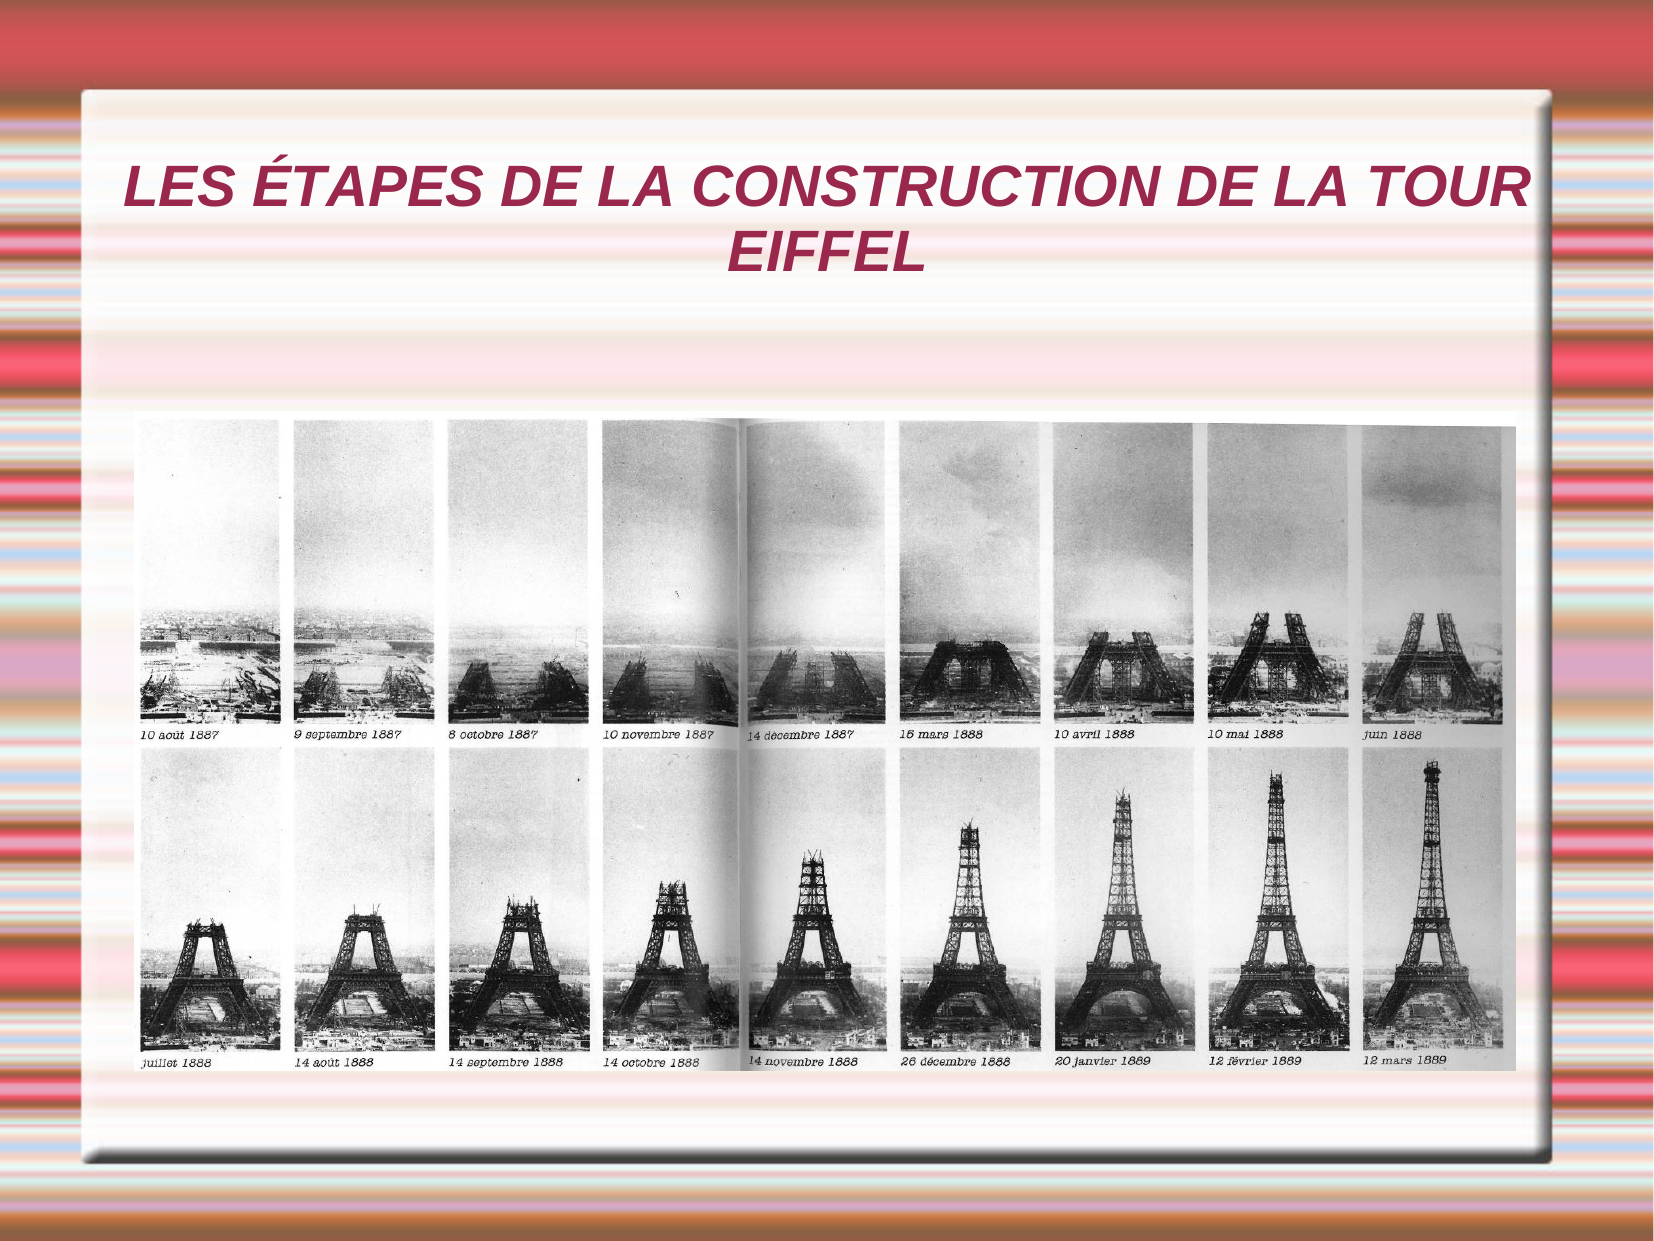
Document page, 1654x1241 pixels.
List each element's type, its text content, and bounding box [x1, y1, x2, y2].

picture [0, 0, 1654, 1241]
title LES ÉTAPES DE LA CONSTRUCTION DE LA TOUR EIFFEL [121, 114, 1534, 322]
